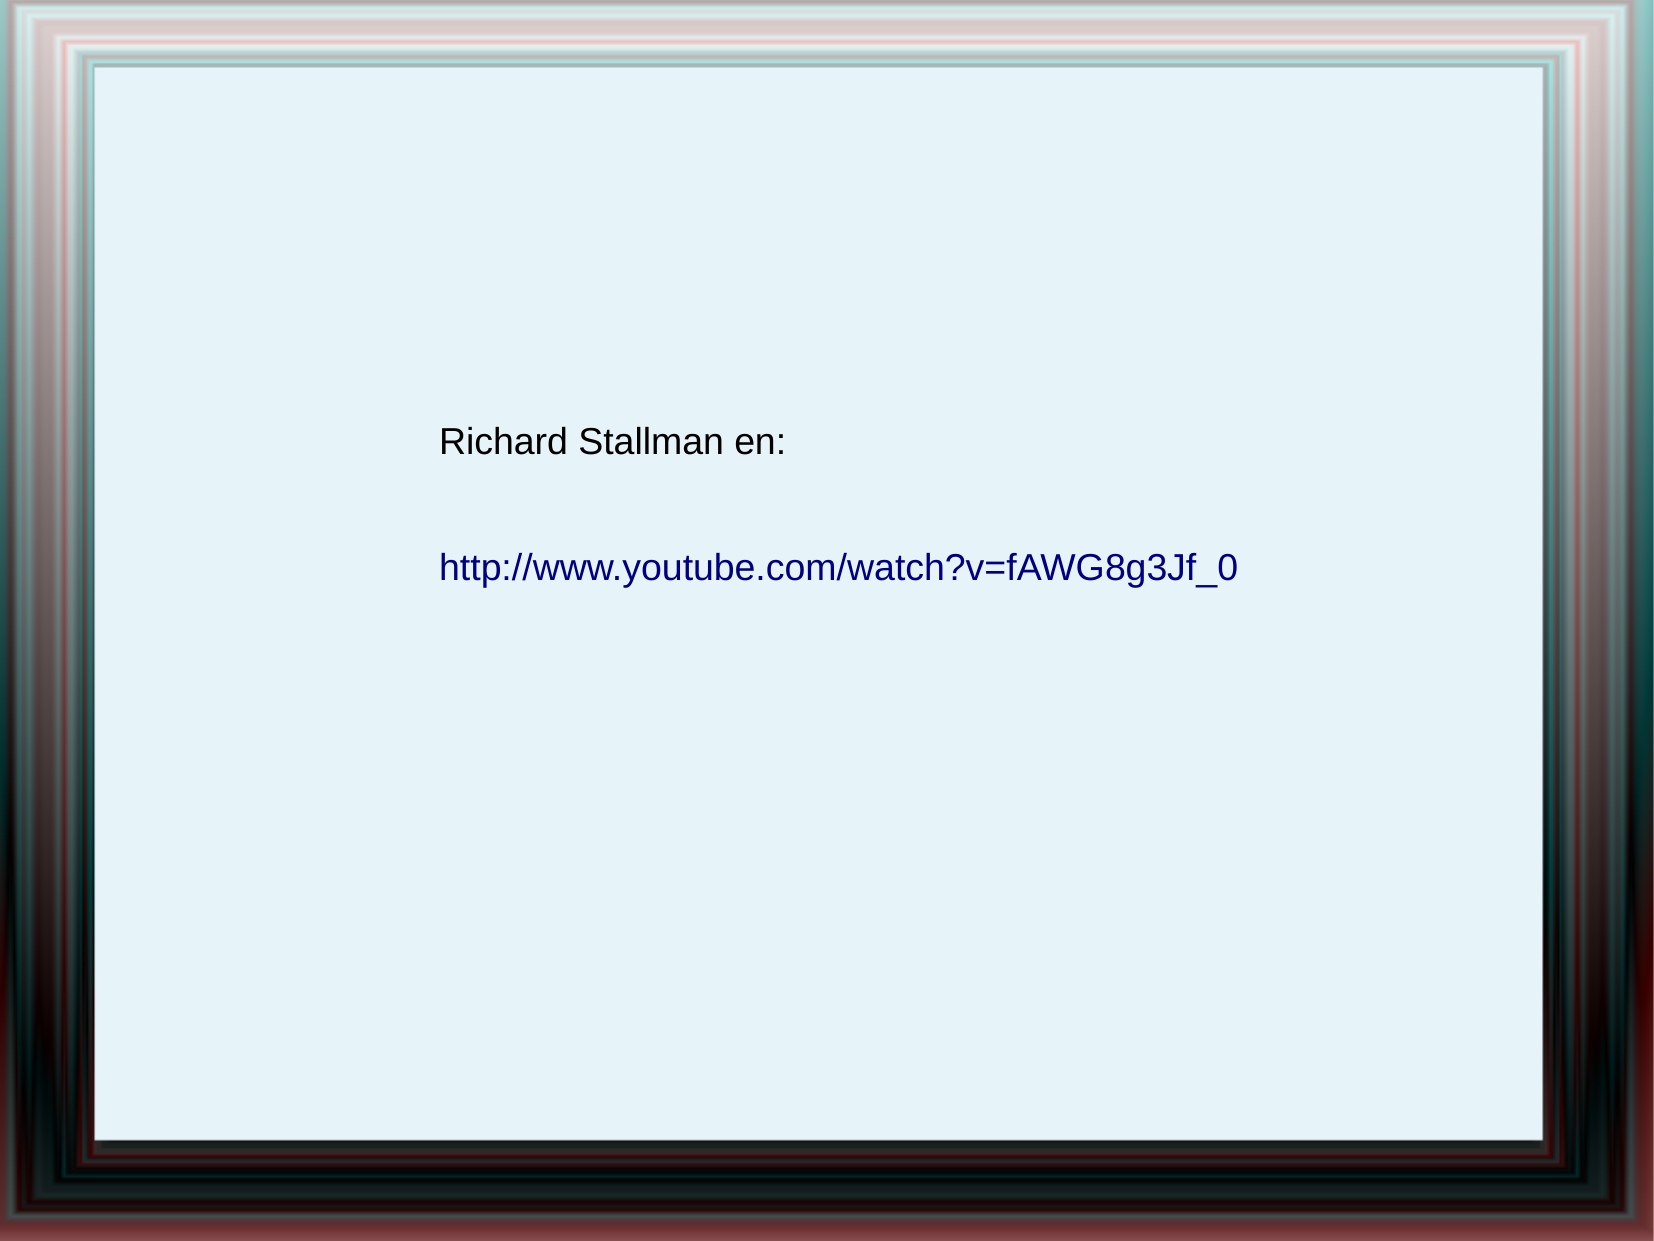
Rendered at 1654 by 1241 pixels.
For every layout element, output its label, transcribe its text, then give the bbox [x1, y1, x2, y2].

picture [0, 0, 1654, 1241]
text_box Richard Stallman en: http://www.youtube.com/watch?v=fAWG8g3Jf_0 [424, 413, 1254, 775]
